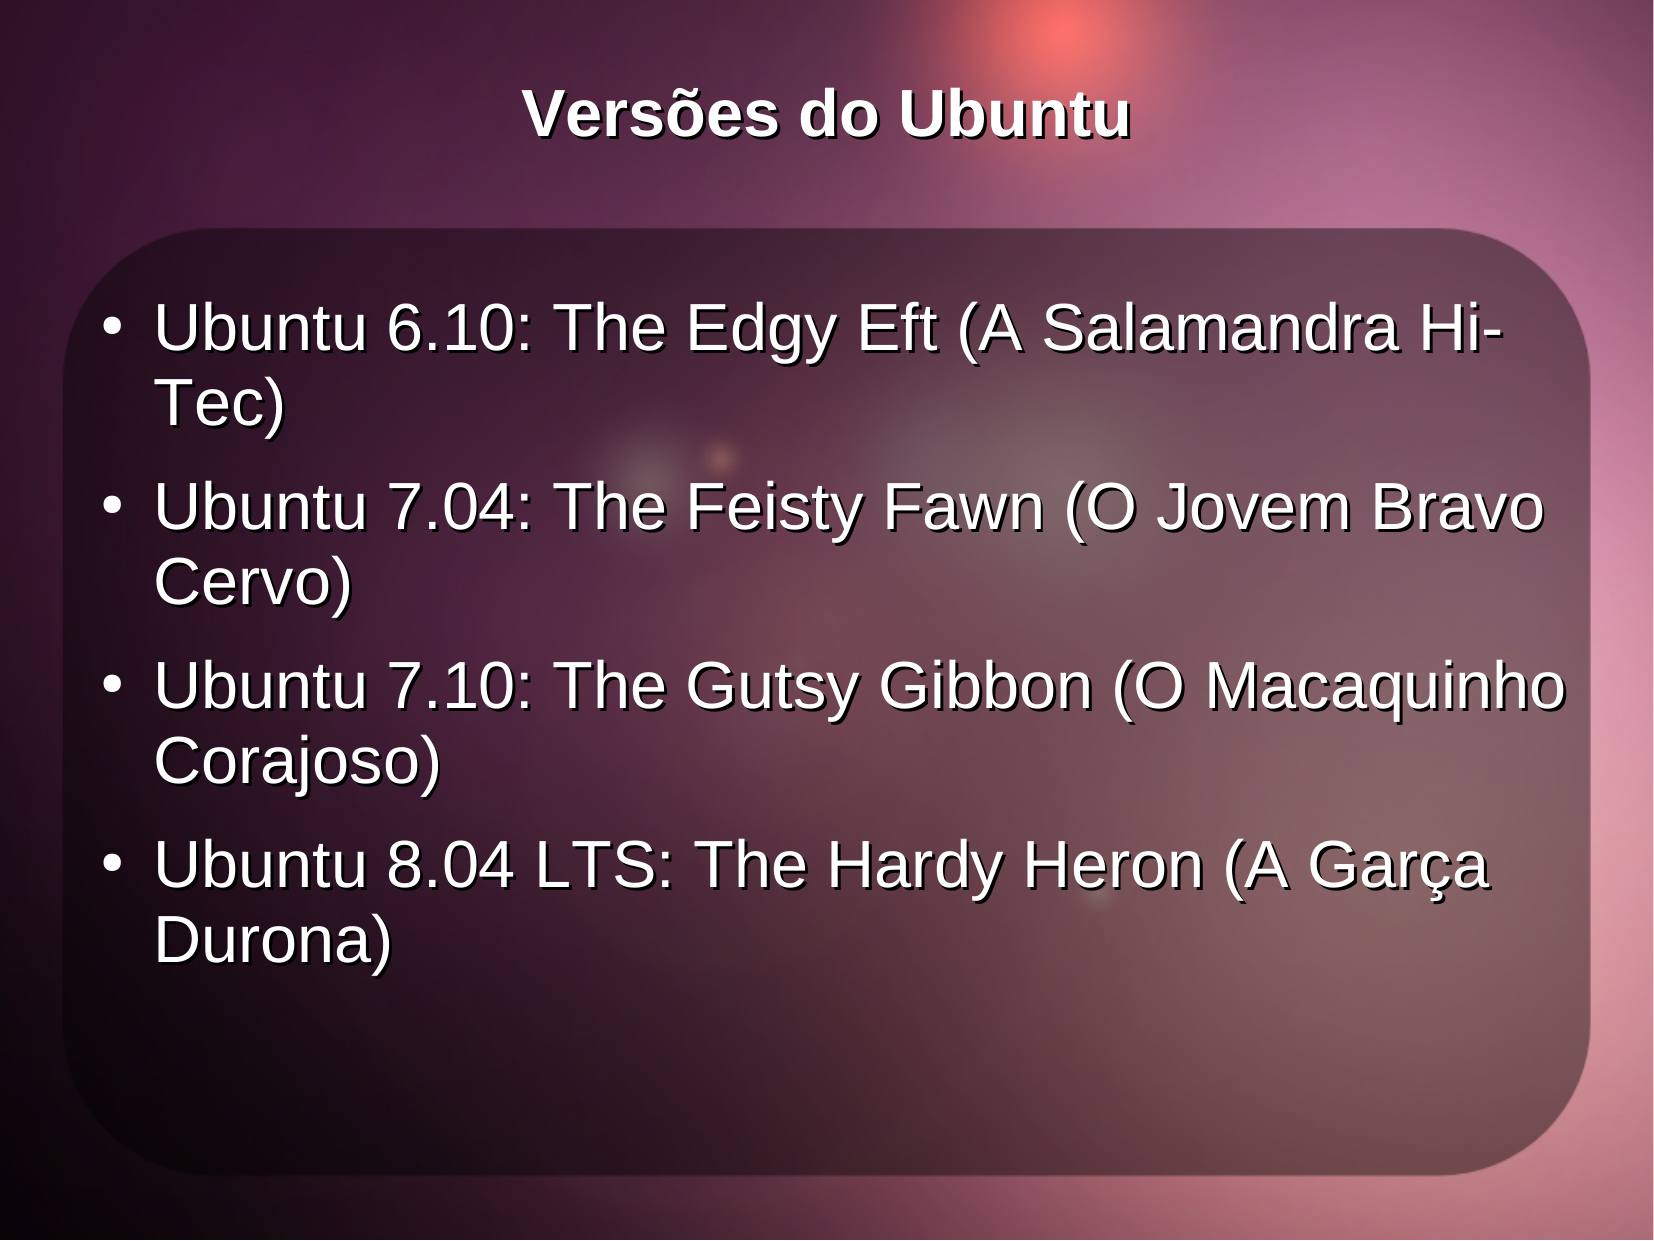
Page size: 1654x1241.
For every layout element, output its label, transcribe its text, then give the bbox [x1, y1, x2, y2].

list Ubuntu 6.10: The Edgy Eft (A Salamandra Hi-Tec) Ubuntu 7.04: The Feisty Fawn (O Jovem Bravo Cervo) Ubuntu 7.10: The Gutsy Gibbon (O Macaquinho Corajoso) Ubuntu 8.04 LTS: The Hardy Heron (A Garça Durona) [82, 290, 1571, 1109]
picture [0, 0, 1654, 1240]
title Versões do Ubuntu [59, 49, 1595, 178]
